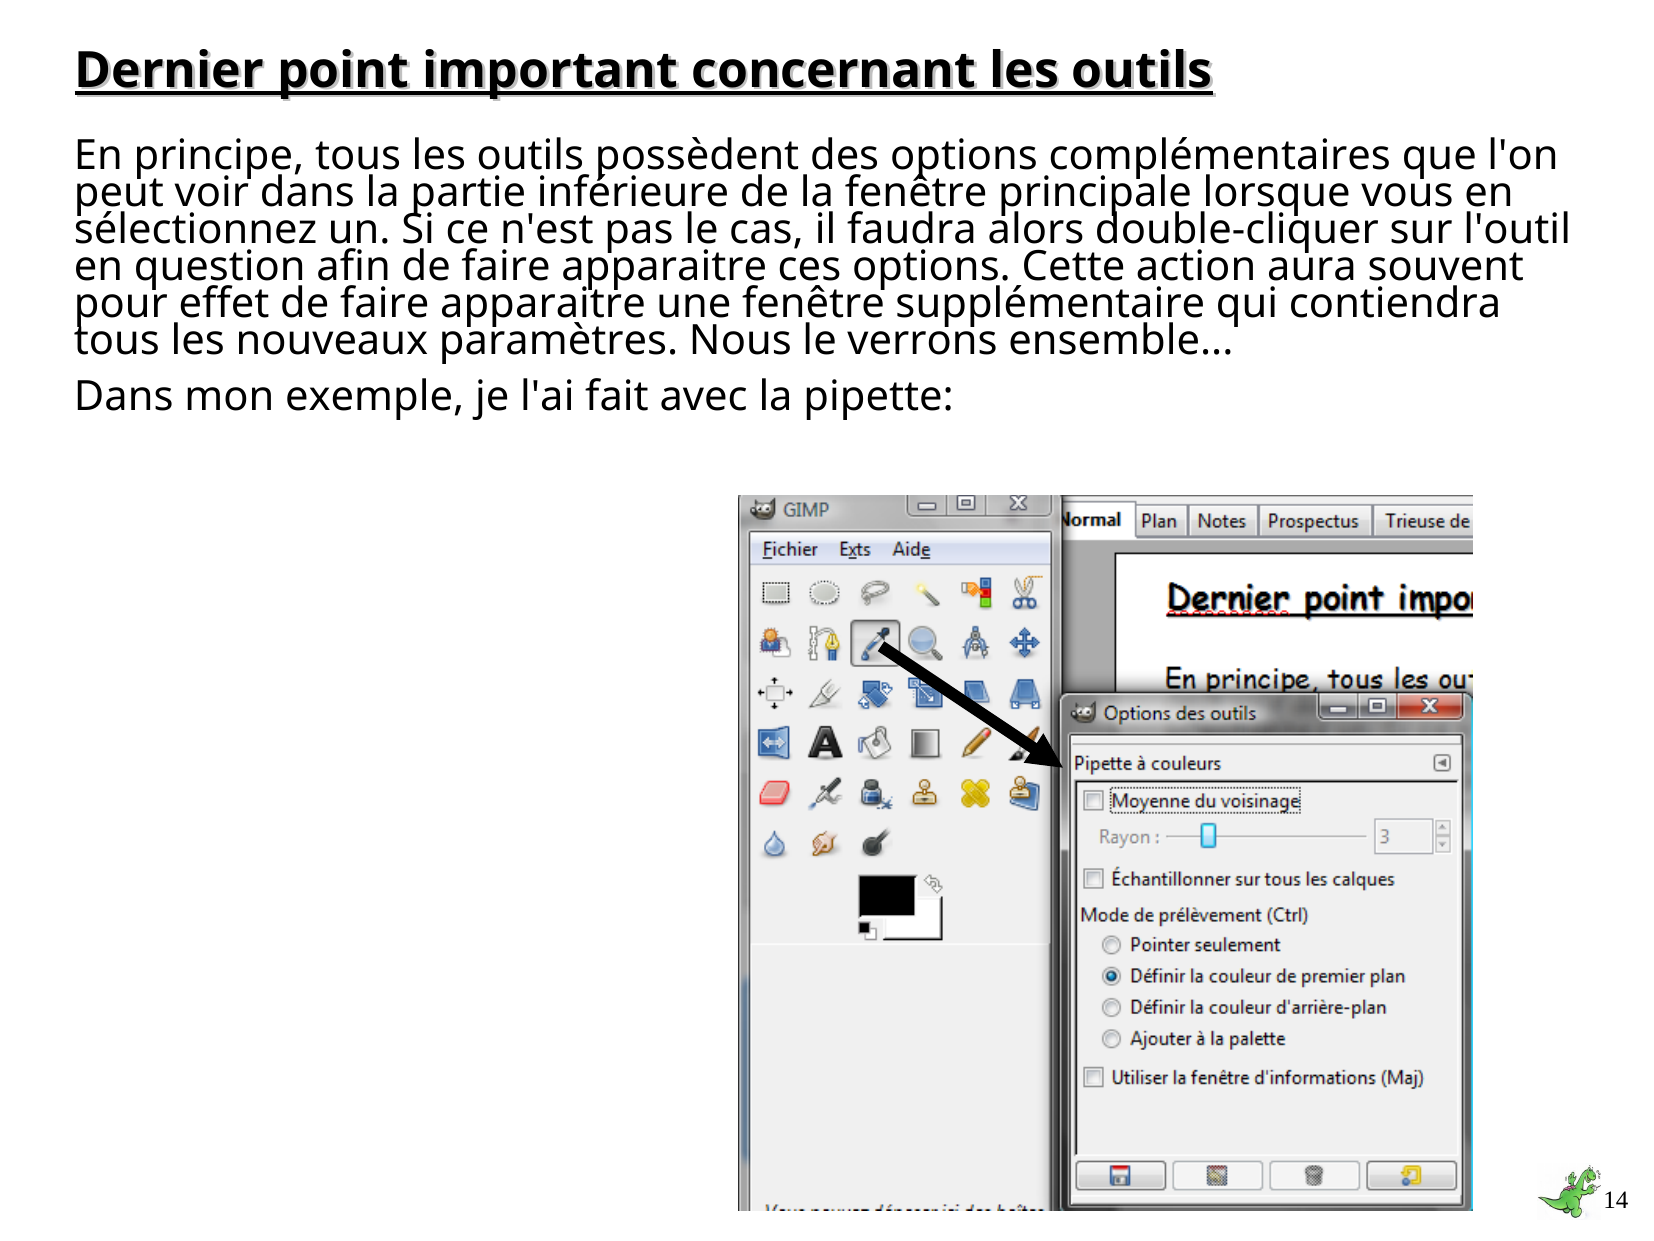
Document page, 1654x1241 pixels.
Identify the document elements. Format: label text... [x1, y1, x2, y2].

text_box Dernier point important concernant les outils [290, 59, 502, 91]
picture [1537, 1163, 1601, 1220]
text_box Dernier point important concernant les outils [0, 59, 1347, 155]
text_box En principe, tous les outils possèdent des options complémentaires que l'on peut voir dans la partie inférieure de la fenêtre principale lorsque vous en sélectionnez un. Si ce n'est pas le cas, il faudra alors double-cliquer sur l'outil en question afin de faire apparaitre ces options. Cette action aura souvent pour effet de faire apparaitre une fenêtre supplémentaire qui contiendra tous les nouveaux paramètres. Nous le verrons ensemble... Dans mon exemple, je l'ai fait avec la pipette: [59, 147, 1625, 462]
text_box 14 [1603, 1186, 1632, 1214]
picture [738, 495, 1473, 1211]
